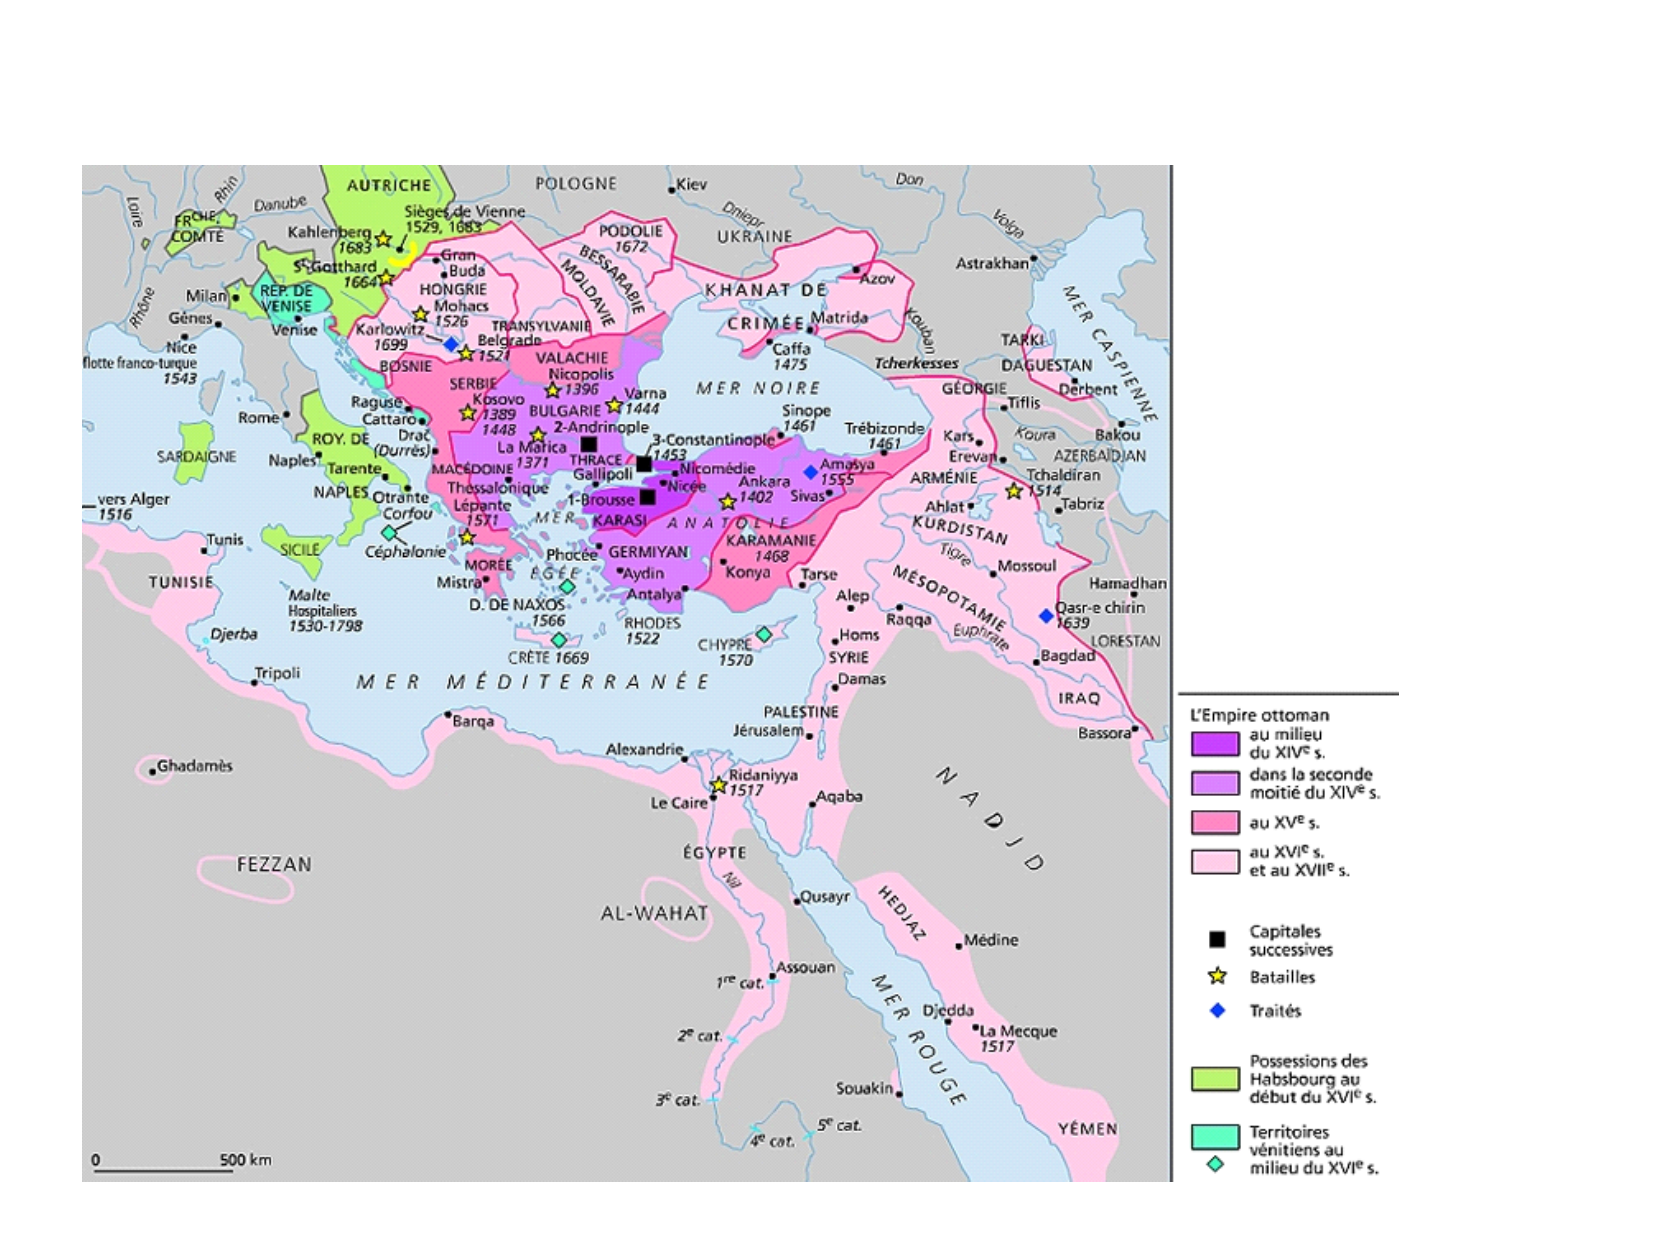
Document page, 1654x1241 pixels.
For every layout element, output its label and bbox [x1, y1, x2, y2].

picture [82, 165, 1399, 1182]
